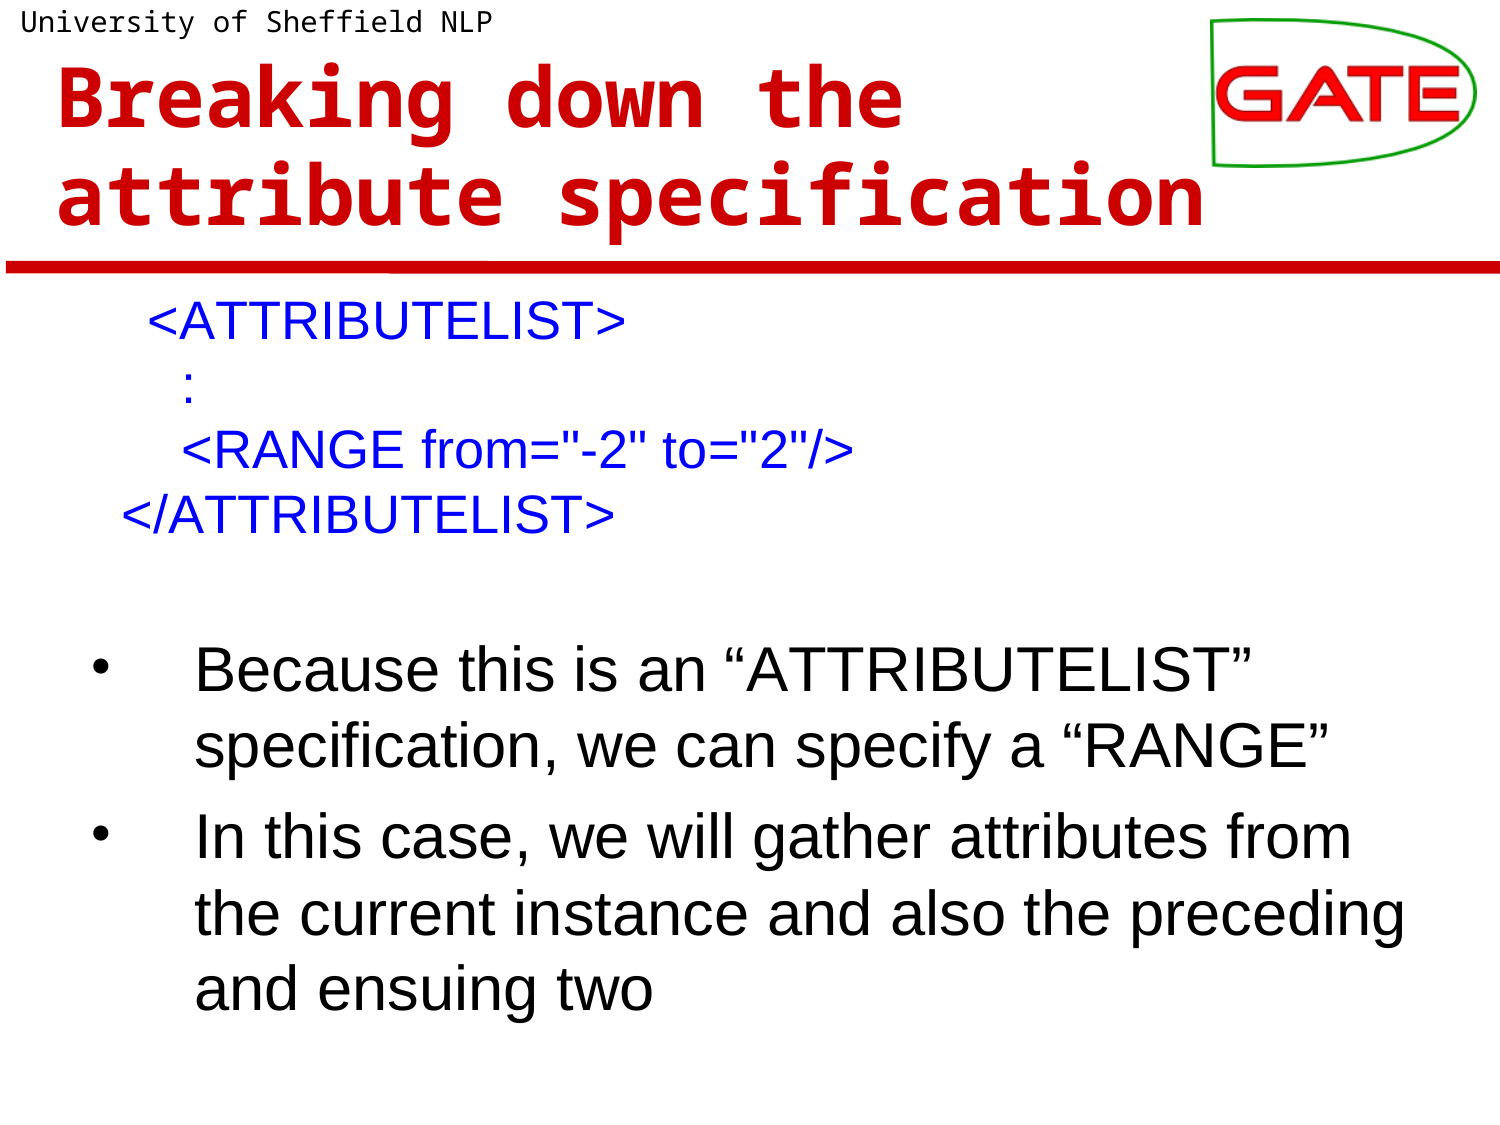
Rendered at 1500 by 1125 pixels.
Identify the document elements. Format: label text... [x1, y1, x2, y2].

title Breaking down the attribute specification [41, 37, 1391, 254]
list Because this is an “ATTRIBUTELIST” specification, we can specify a “RANGE” In this case, we will gather attributes from the current instance and also the preceding and ensuing two [75, 620, 1425, 1034]
text_box <ATTRIBUTELIST> : <RANGE from="-2" to="2"/> </ATTRIBUTELIST> [61, 277, 1182, 621]
picture [1210, 18, 1477, 168]
